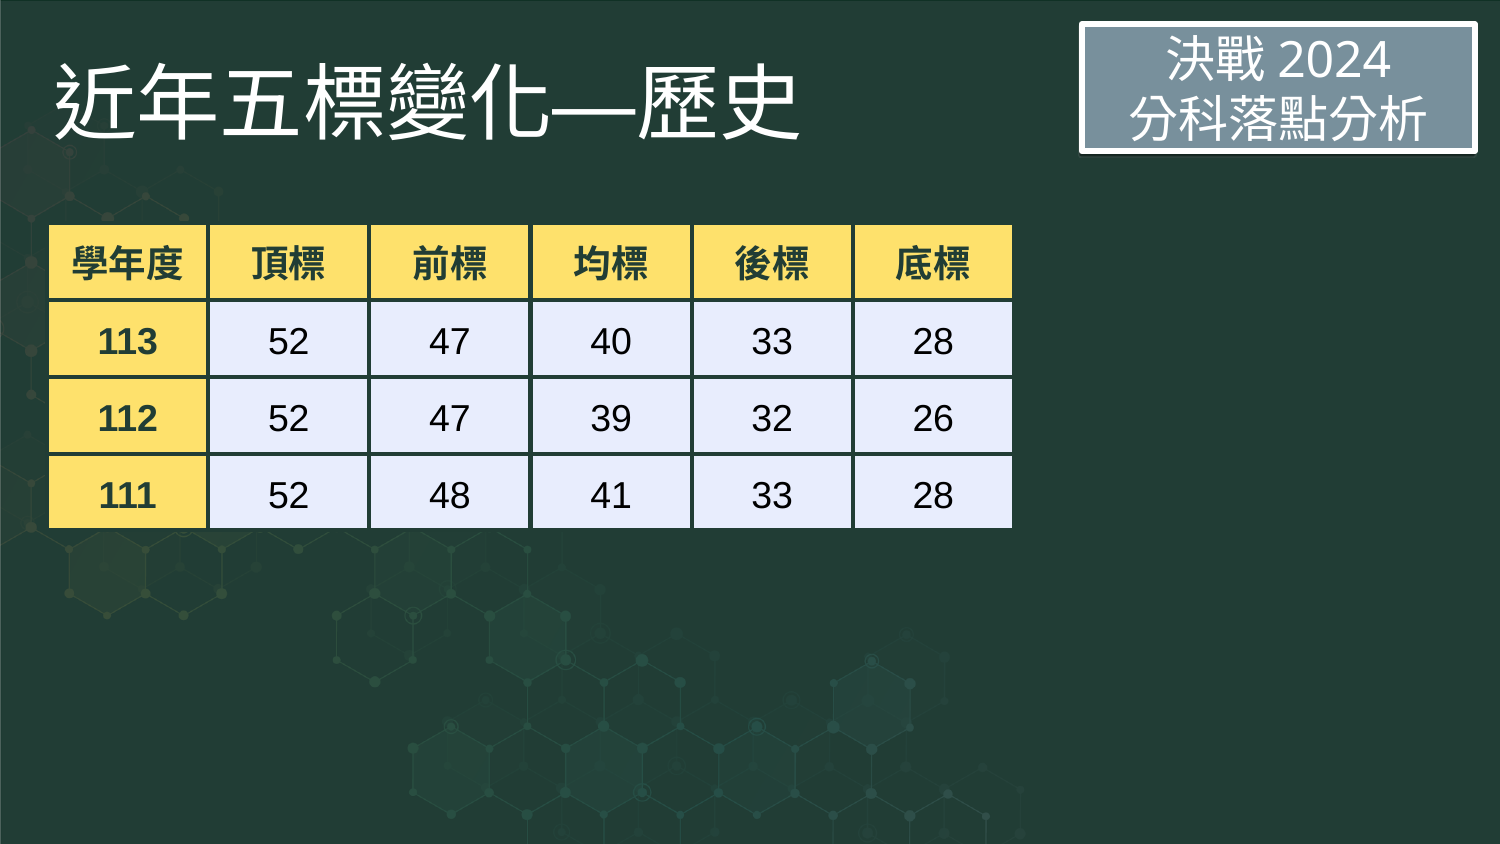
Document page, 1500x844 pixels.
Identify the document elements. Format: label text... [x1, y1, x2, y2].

table_cell 52 [210, 302, 367, 375]
table_cell 39 [533, 379, 690, 452]
table_cell 41 [533, 456, 690, 528]
table_cell 112 [49, 379, 206, 452]
table_cell 47 [371, 302, 528, 375]
table_header 均標 [533, 225, 690, 298]
table_header 前標 [371, 225, 528, 298]
table_cell 113 [49, 302, 206, 375]
title 近年五標變化—歷史 [38, 35, 1437, 178]
table_cell 26 [855, 379, 1012, 452]
table_cell 52 [210, 456, 367, 528]
table_header 學年度 [49, 225, 206, 298]
table_header 頂標 [210, 225, 367, 298]
table_cell 47 [371, 379, 528, 452]
table_header 後標 [694, 225, 851, 298]
table_cell 48 [371, 456, 528, 528]
table_cell 28 [855, 456, 1012, 528]
text_box 決戰2024 分科落點分析 [1081, 24, 1475, 151]
table_header 底標 [855, 225, 1012, 298]
table_cell 33 [694, 302, 851, 375]
table_cell 28 [855, 302, 1012, 375]
table_cell 33 [694, 456, 851, 528]
table_cell 32 [694, 379, 851, 452]
table_cell 111 [49, 456, 206, 528]
table_cell 40 [533, 302, 690, 375]
table_cell 52 [210, 379, 367, 452]
picture [0, 0, 1500, 844]
